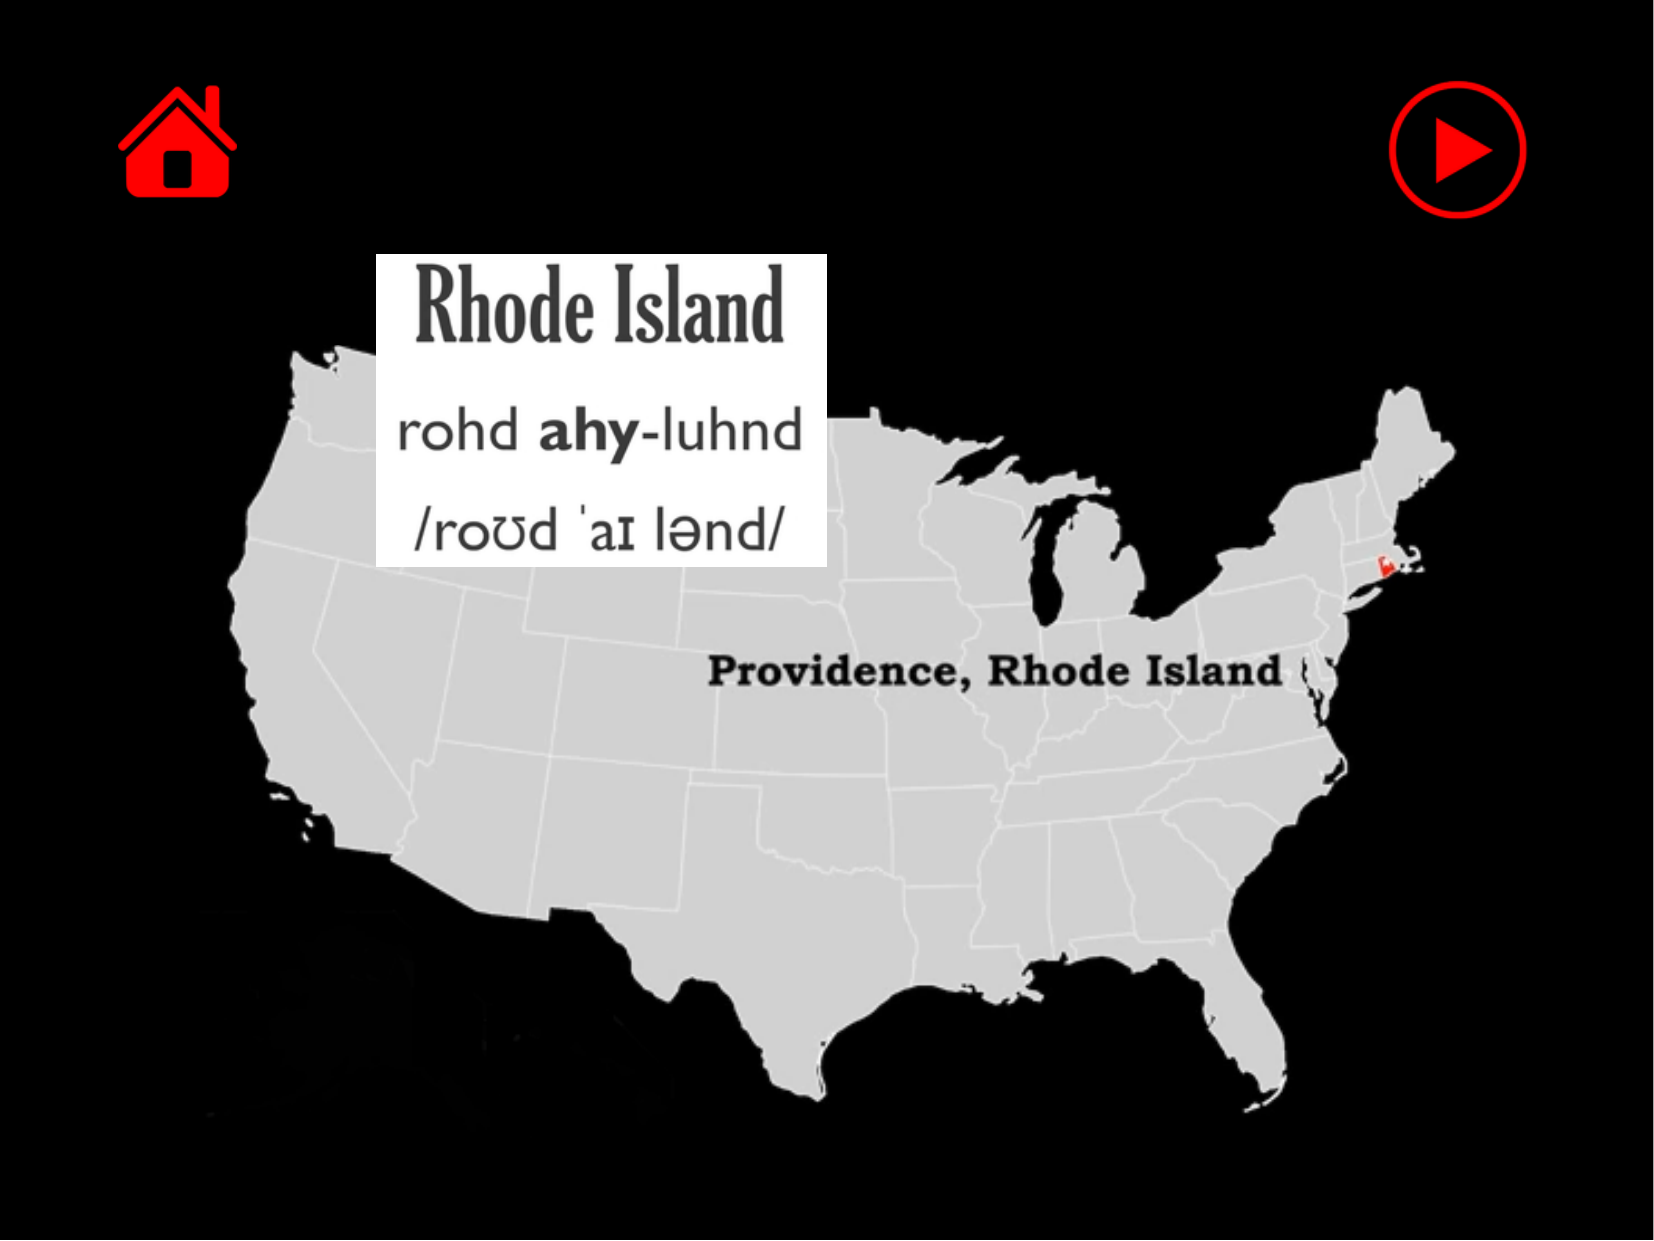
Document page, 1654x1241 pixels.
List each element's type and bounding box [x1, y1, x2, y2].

picture [118, 82, 237, 201]
picture [177, 254, 1477, 1138]
picture [1381, 70, 1539, 228]
